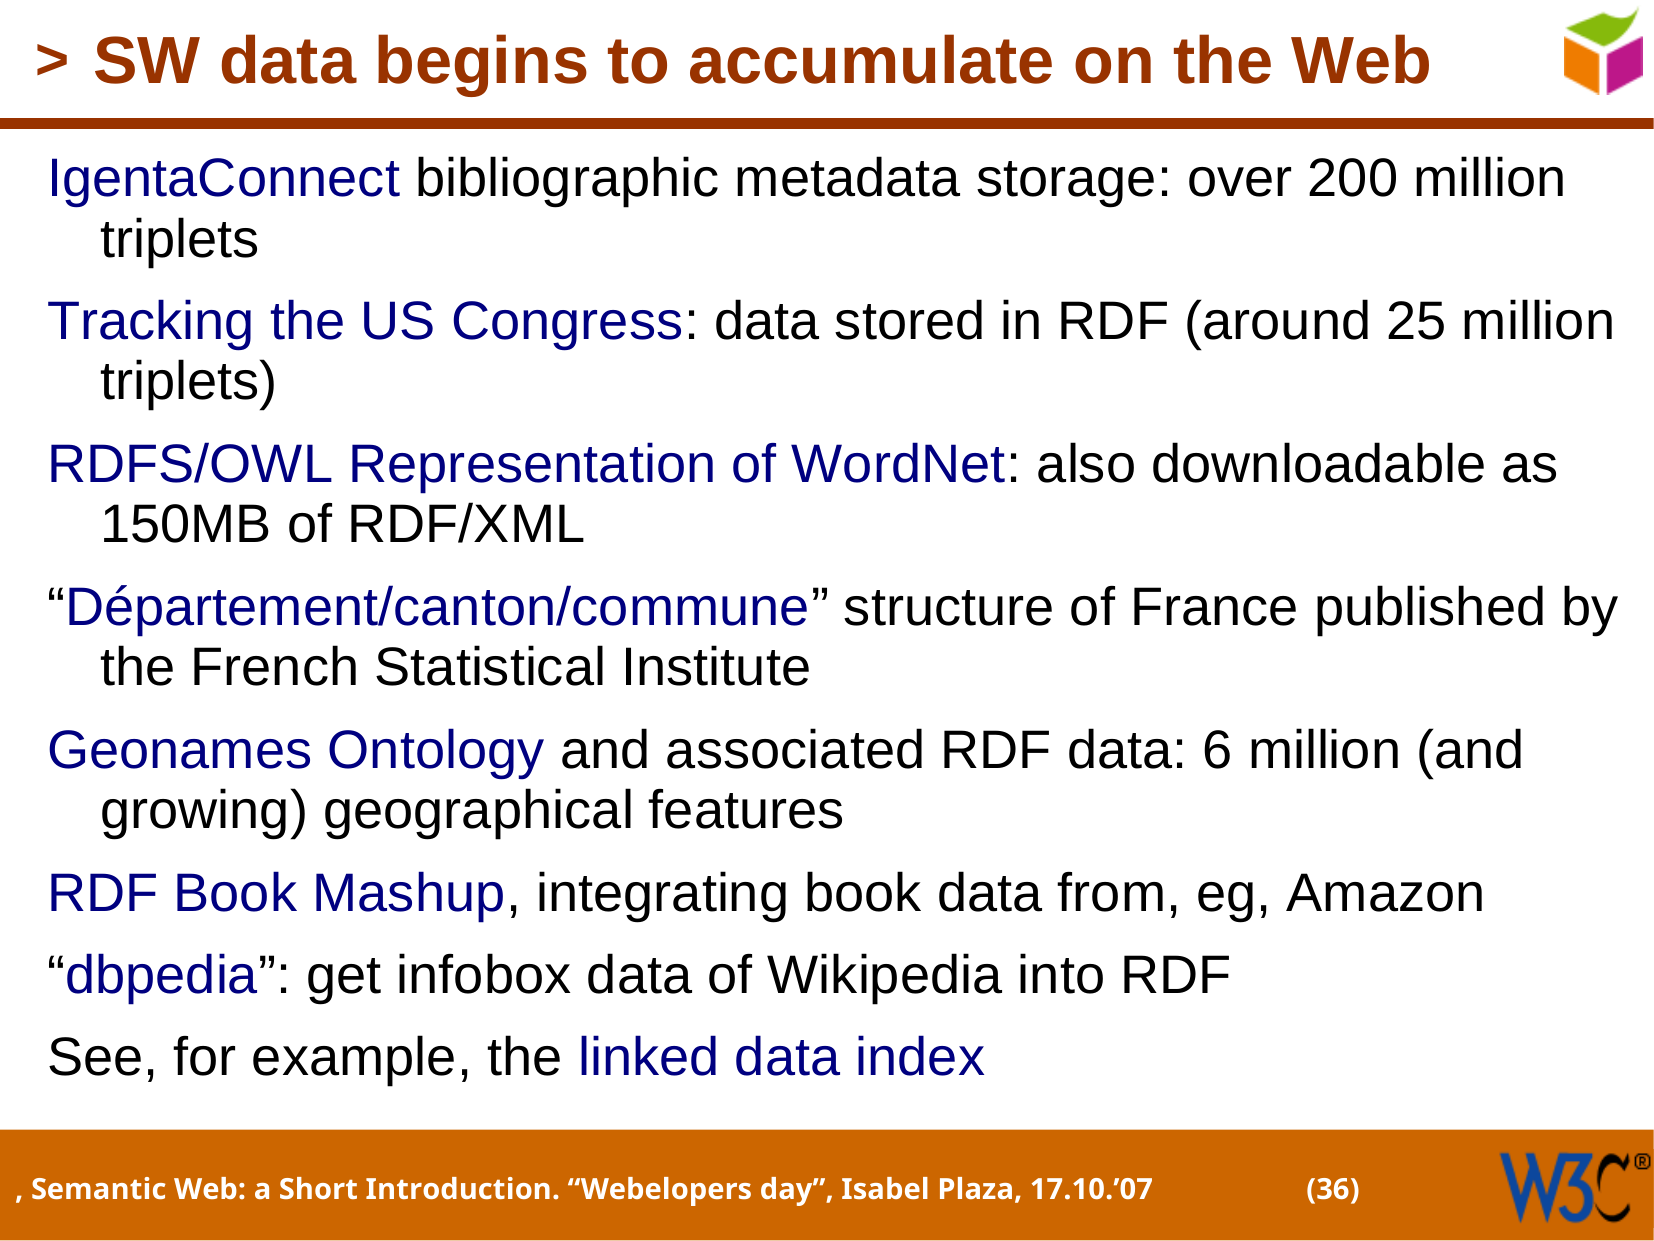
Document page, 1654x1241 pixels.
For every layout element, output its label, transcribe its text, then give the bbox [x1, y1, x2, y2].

title SW data begins to accumulate on the Web [93, 7, 1493, 111]
list IgentaConnect bibliographic metadata storage: over 200 million triplets Tracking the US Congress: data stored in RDF (around 25 million triplets) RDFS/OWL Representation of WordNet: also downloadable as 150MB of RDF/XML “Département/canton/commune” structure of France published by the French Statistical Institute Geonames Ontology and associated RDF data: 6 million (and growing) geographical features RDF Book Mashup, integrating book data from, eg, Amazon “dbpedia”: get infobox data of Wikipedia into RDF See, for example, the linked data index [29, 147, 1624, 1119]
picture [1495, 1149, 1654, 1228]
picture [1564, 5, 1643, 95]
